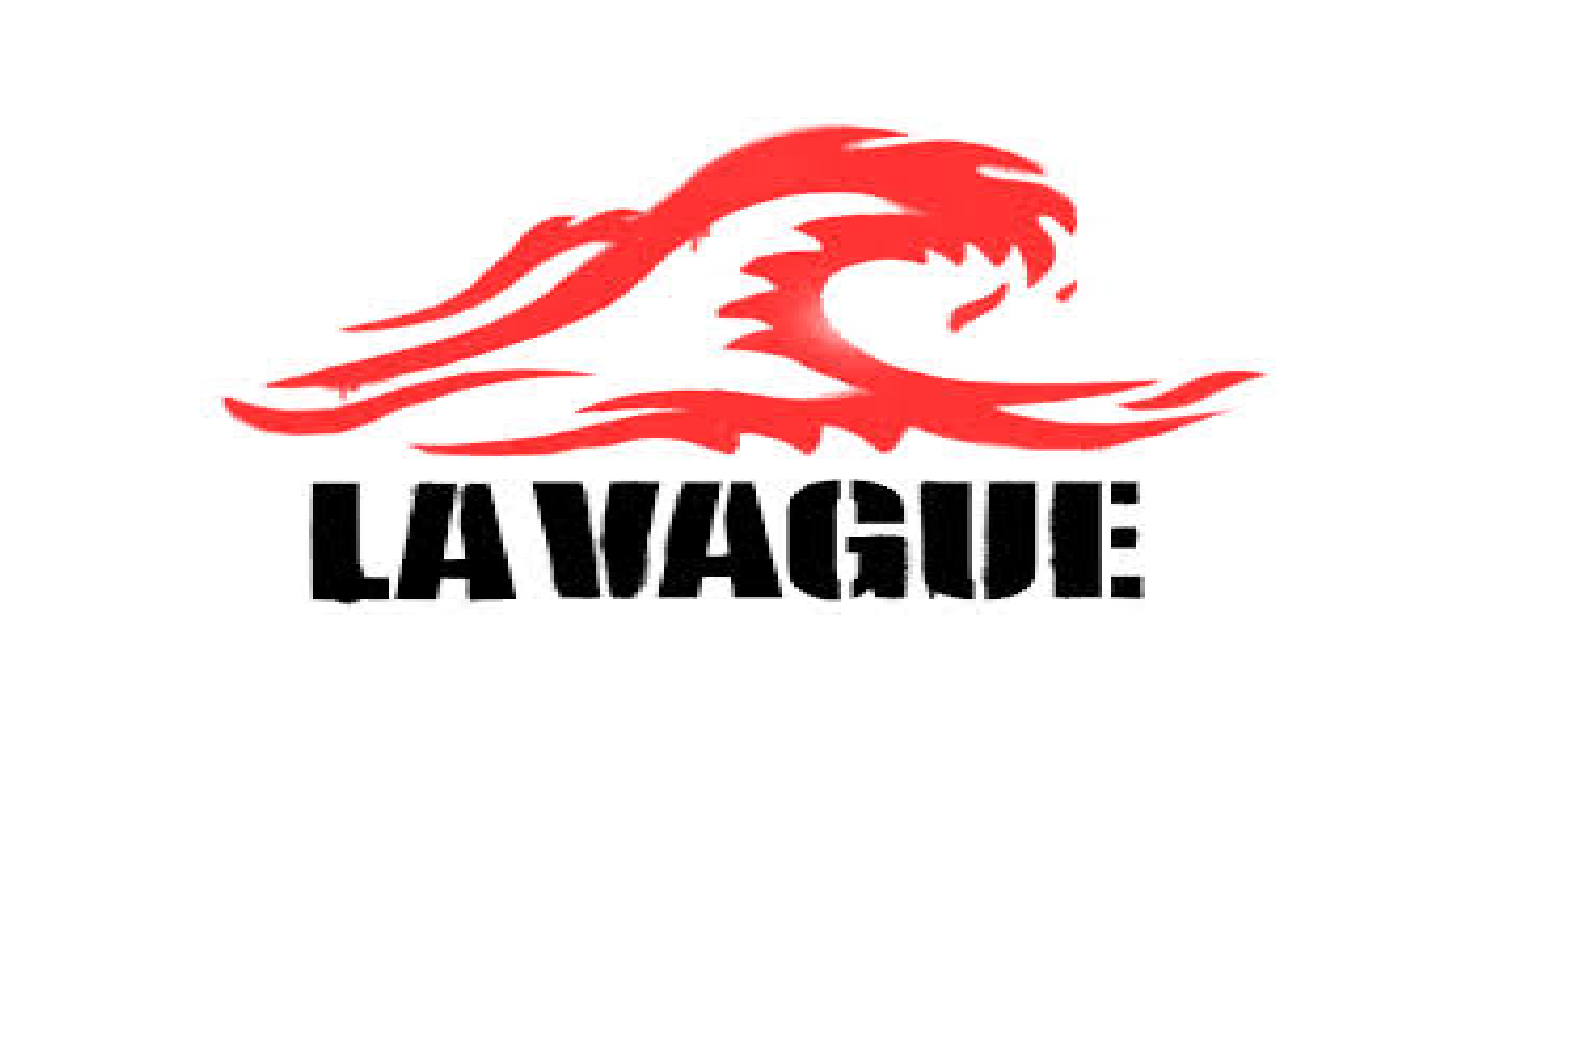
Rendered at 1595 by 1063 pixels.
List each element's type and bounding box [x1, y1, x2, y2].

picture [200, 117, 1276, 615]
